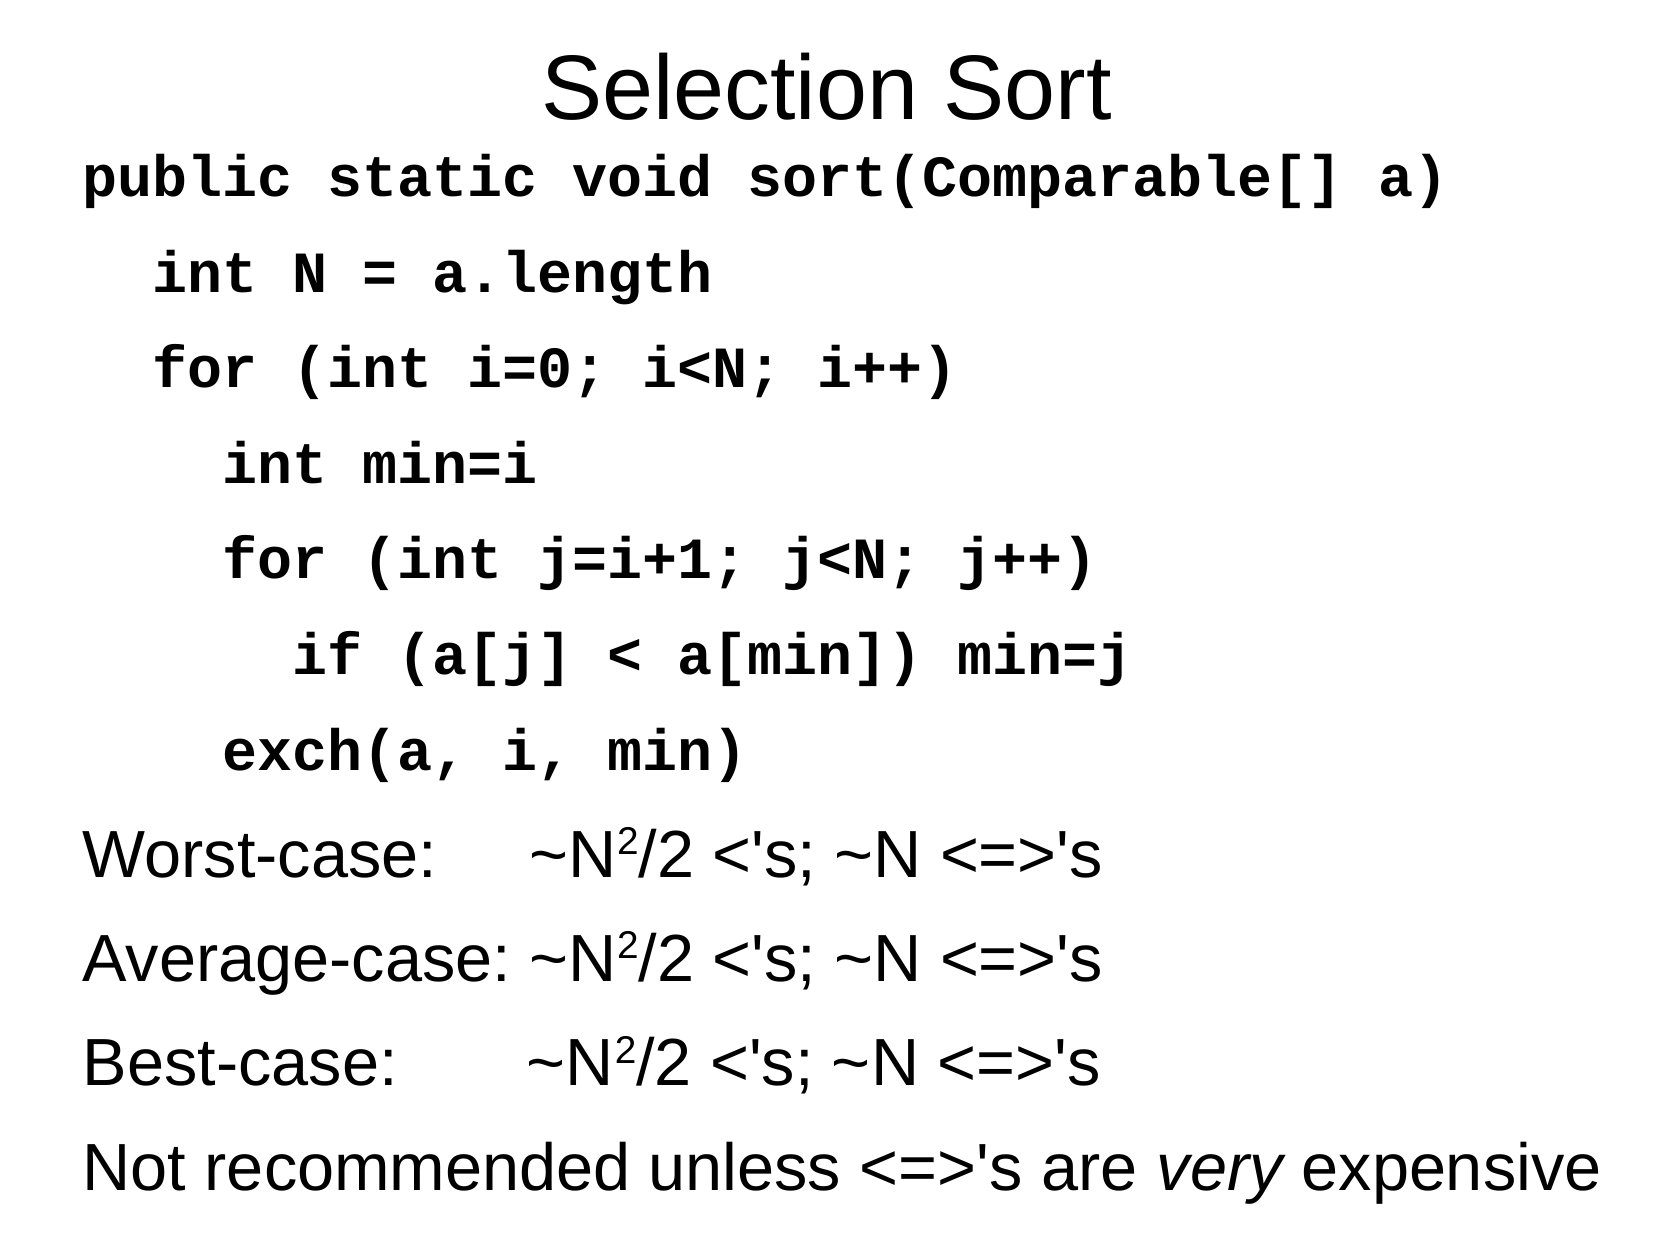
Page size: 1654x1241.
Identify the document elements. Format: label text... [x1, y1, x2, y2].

title Selection Sort [82, 0, 1571, 148]
list public static void sort(Comparable[] a) int N = a.length for (int i=0; i<N; i++) int min=i for (int j=i+1; j<N; j++) if (a[j] < a[min]) min=j exch(a, i, min) Worst-case: ~N2/2 <'s; ~N <=>'s Average-case: ~N2/2 <'s; ~N <=>'s Best-case: ~N2/2 <'s; ~N <=>'s Not recommended unless <=>'s are very expensive [82, 148, 1654, 1216]
